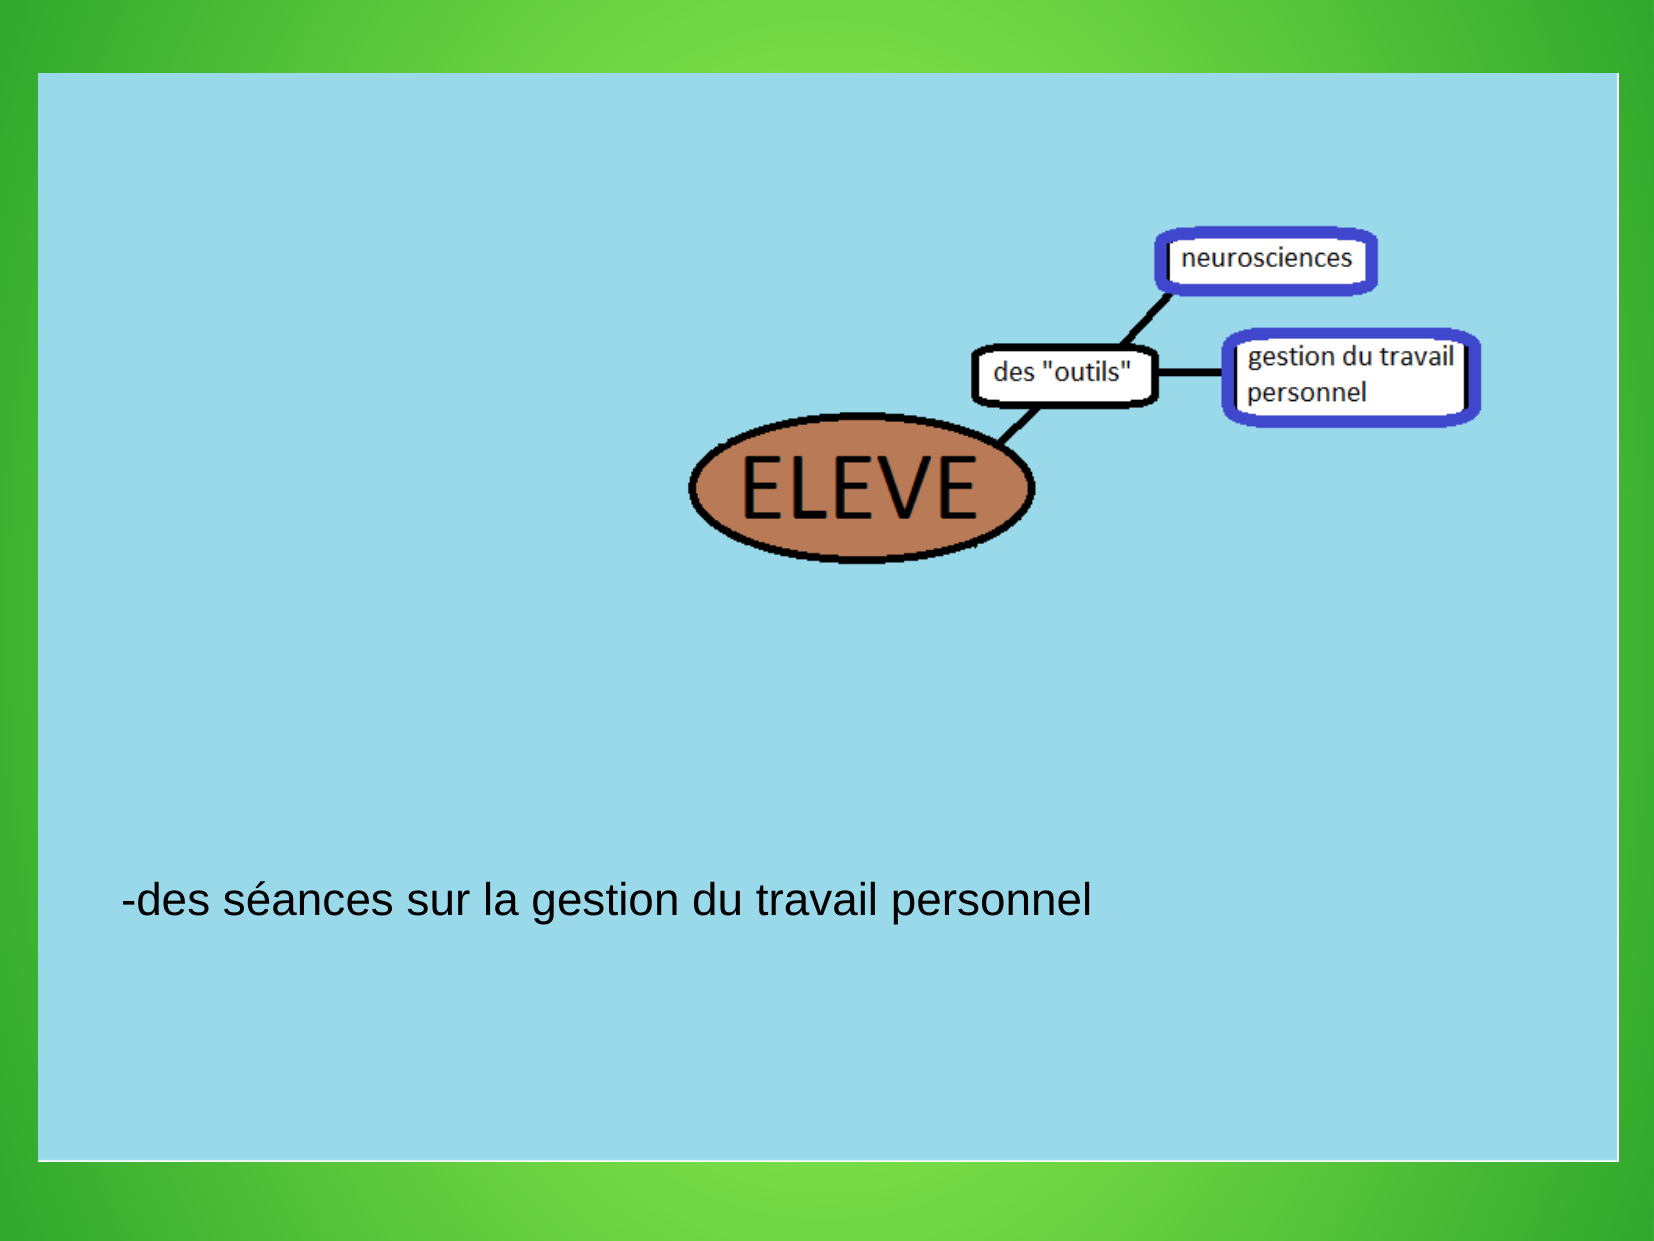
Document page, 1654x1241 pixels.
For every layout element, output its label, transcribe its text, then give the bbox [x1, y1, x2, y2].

picture [38, 73, 1619, 1162]
text_box -des séances sur la gestion du travail personnel [106, 661, 1536, 1078]
